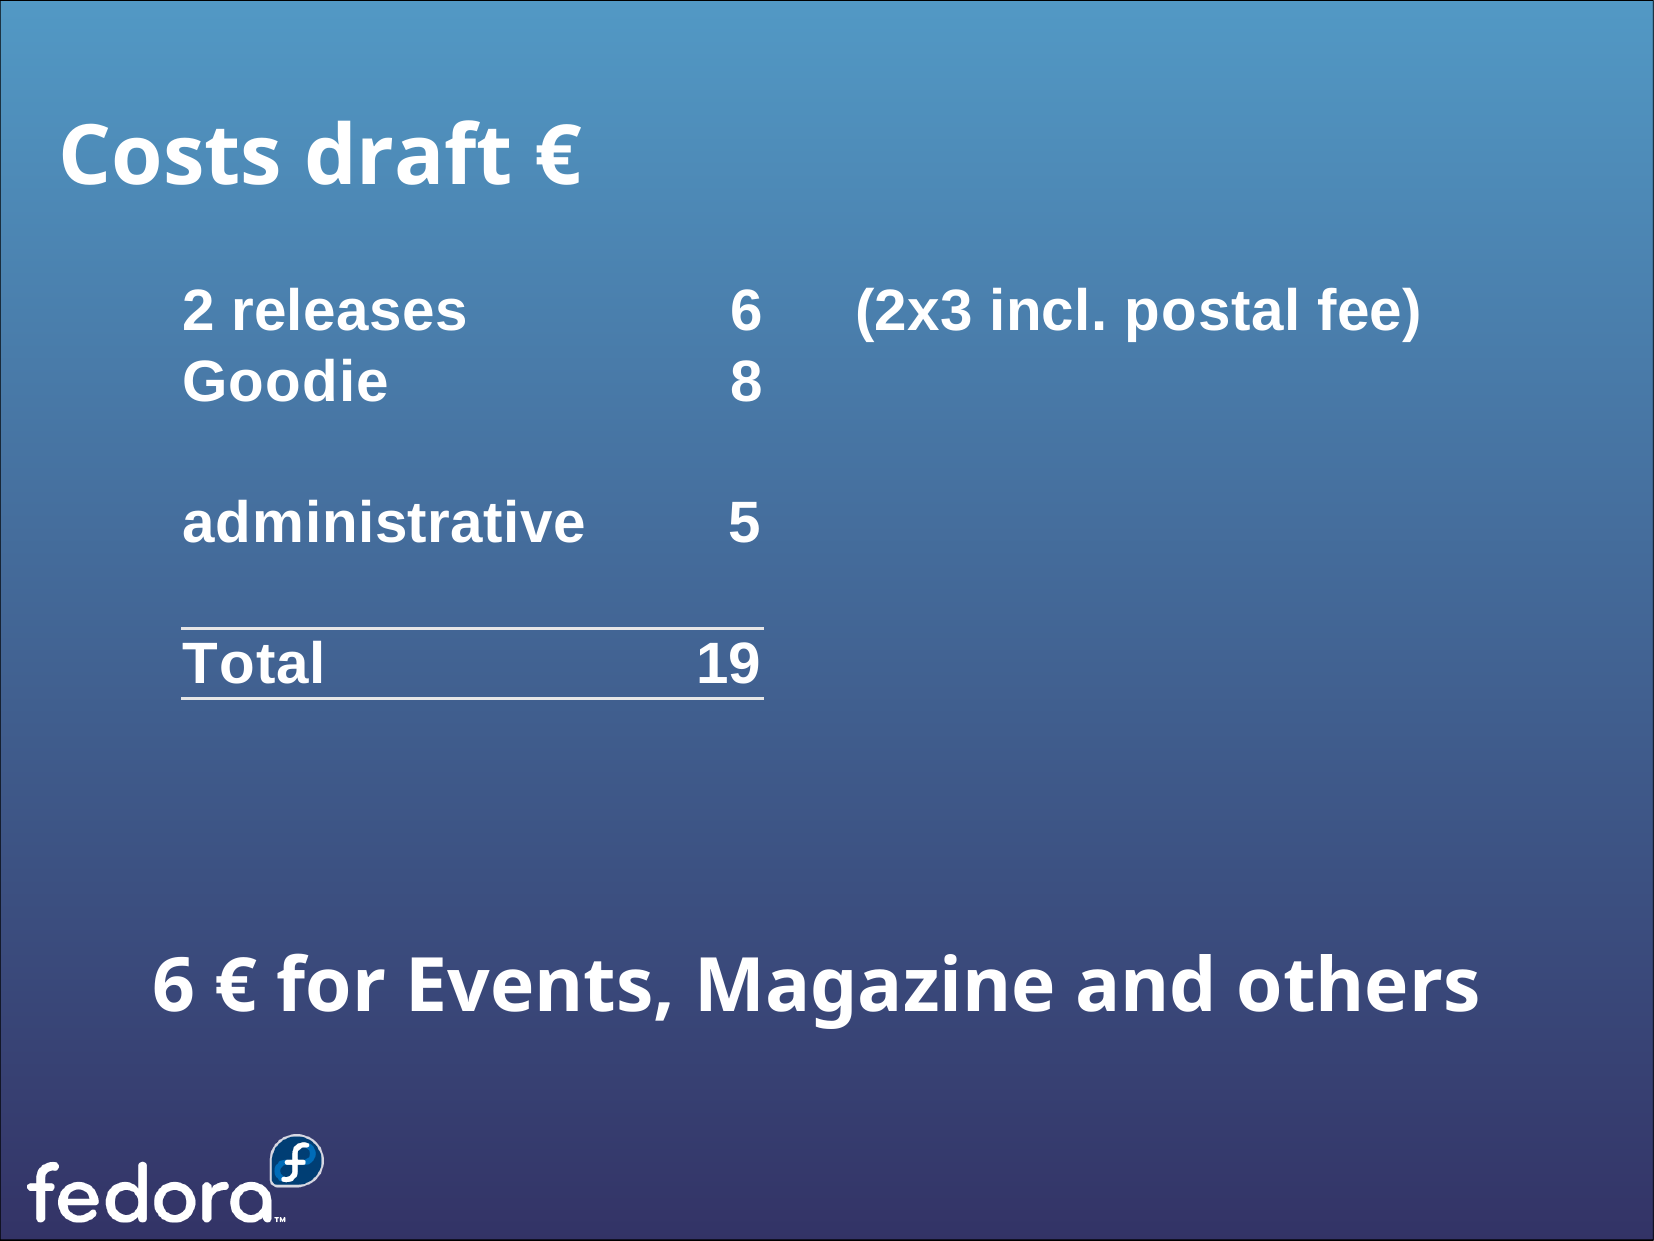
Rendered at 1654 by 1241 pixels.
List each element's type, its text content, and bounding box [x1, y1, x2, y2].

chart [59, 236, 1624, 827]
text_box 6 € for Events, Magazine and others [137, 915, 1536, 1018]
title Costs draft € [59, 88, 1624, 207]
picture [26, 1133, 325, 1223]
